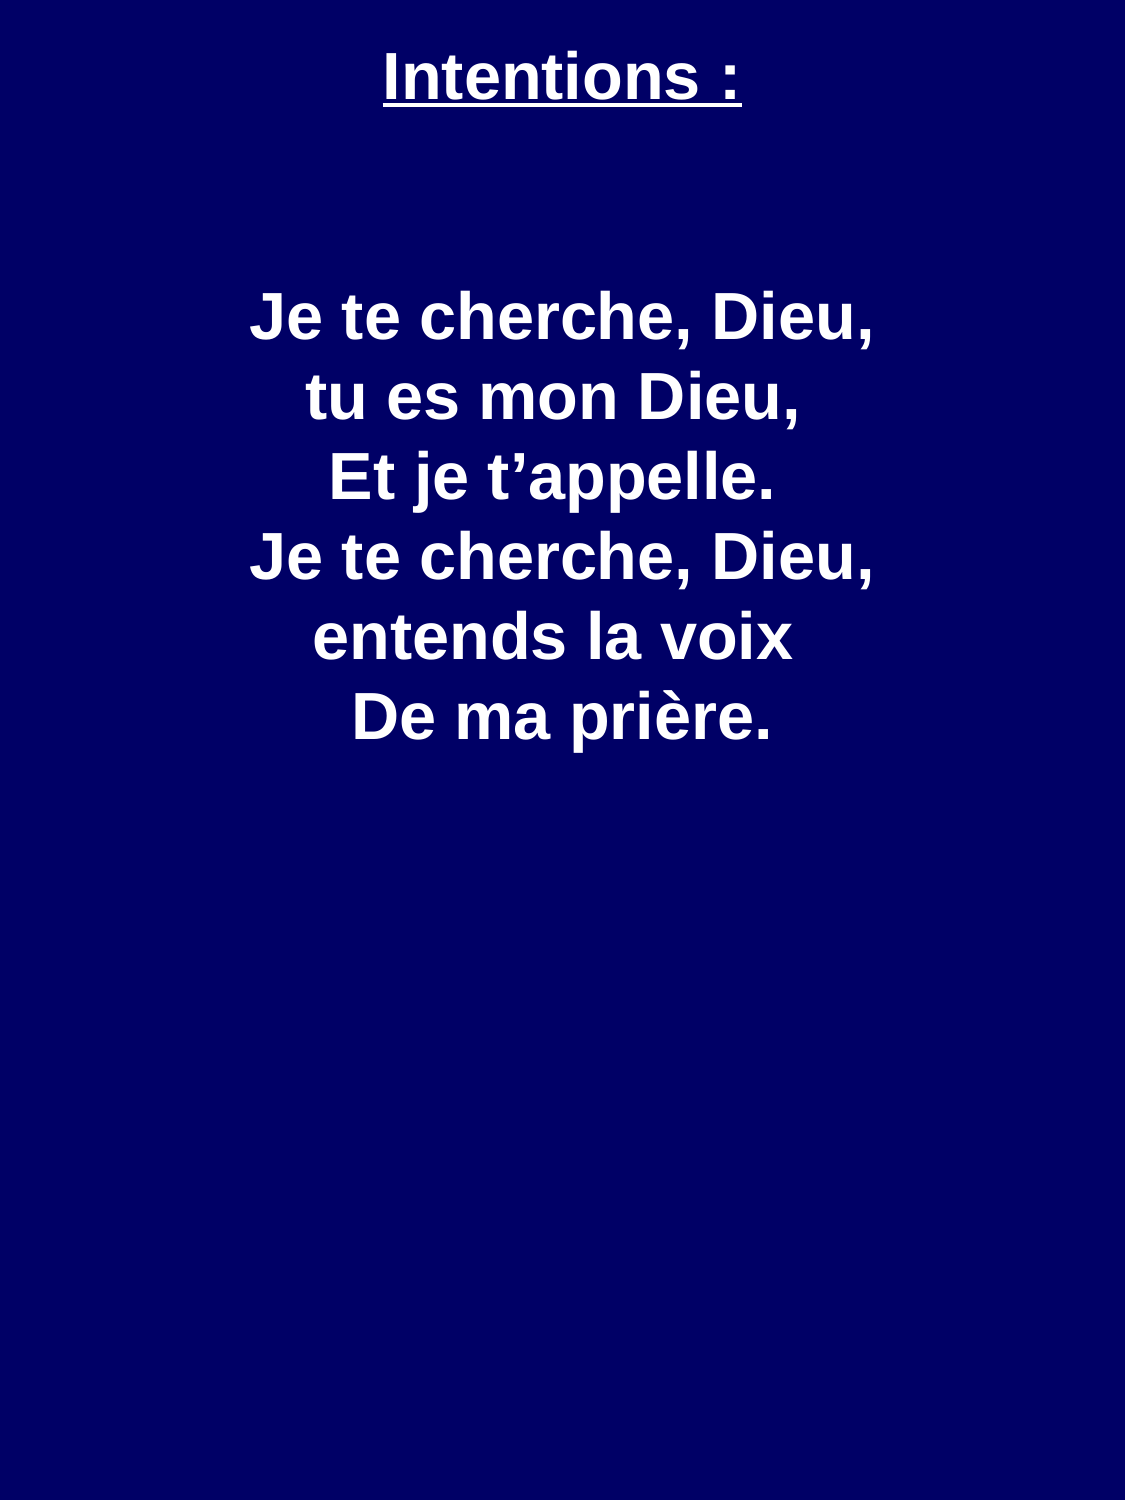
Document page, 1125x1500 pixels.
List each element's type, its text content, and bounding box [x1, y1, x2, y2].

text_box Intentions : Je te cherche, Dieu, tu es mon Dieu, Et je t’appelle. Je te cherche, Dieu, entends la voix De ma prière. [0, 25, 1125, 1240]
